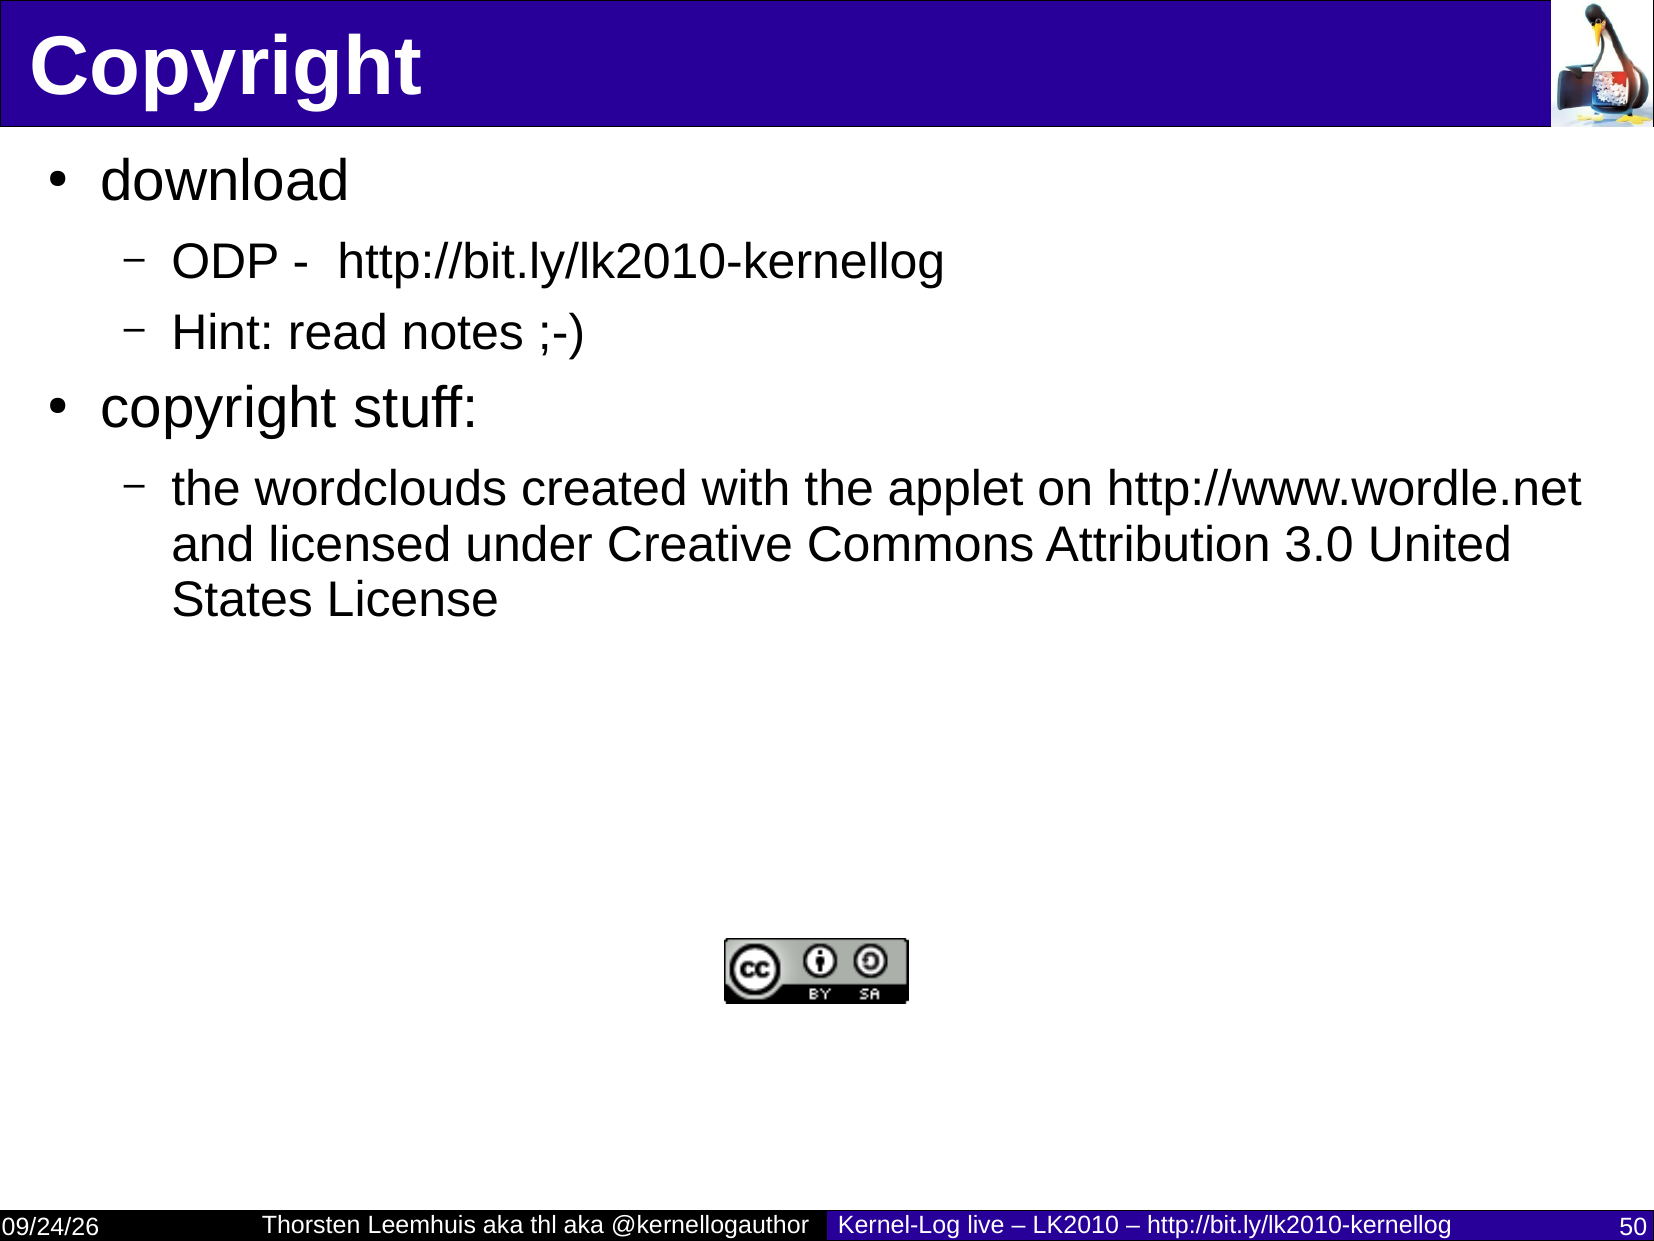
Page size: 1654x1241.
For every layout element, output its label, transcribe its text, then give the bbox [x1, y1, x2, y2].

list download ODP - http://bit.ly/lk2010-kernellog Hint: read notes ;-) copyright stuff: the wordclouds created with the applet on http://www.wordle.net and licensed under Creative Commons Attribution 3.0 United States License [29, 147, 1625, 1182]
title Copyright [29, 19, 1535, 113]
picture [1551, 0, 1653, 127]
